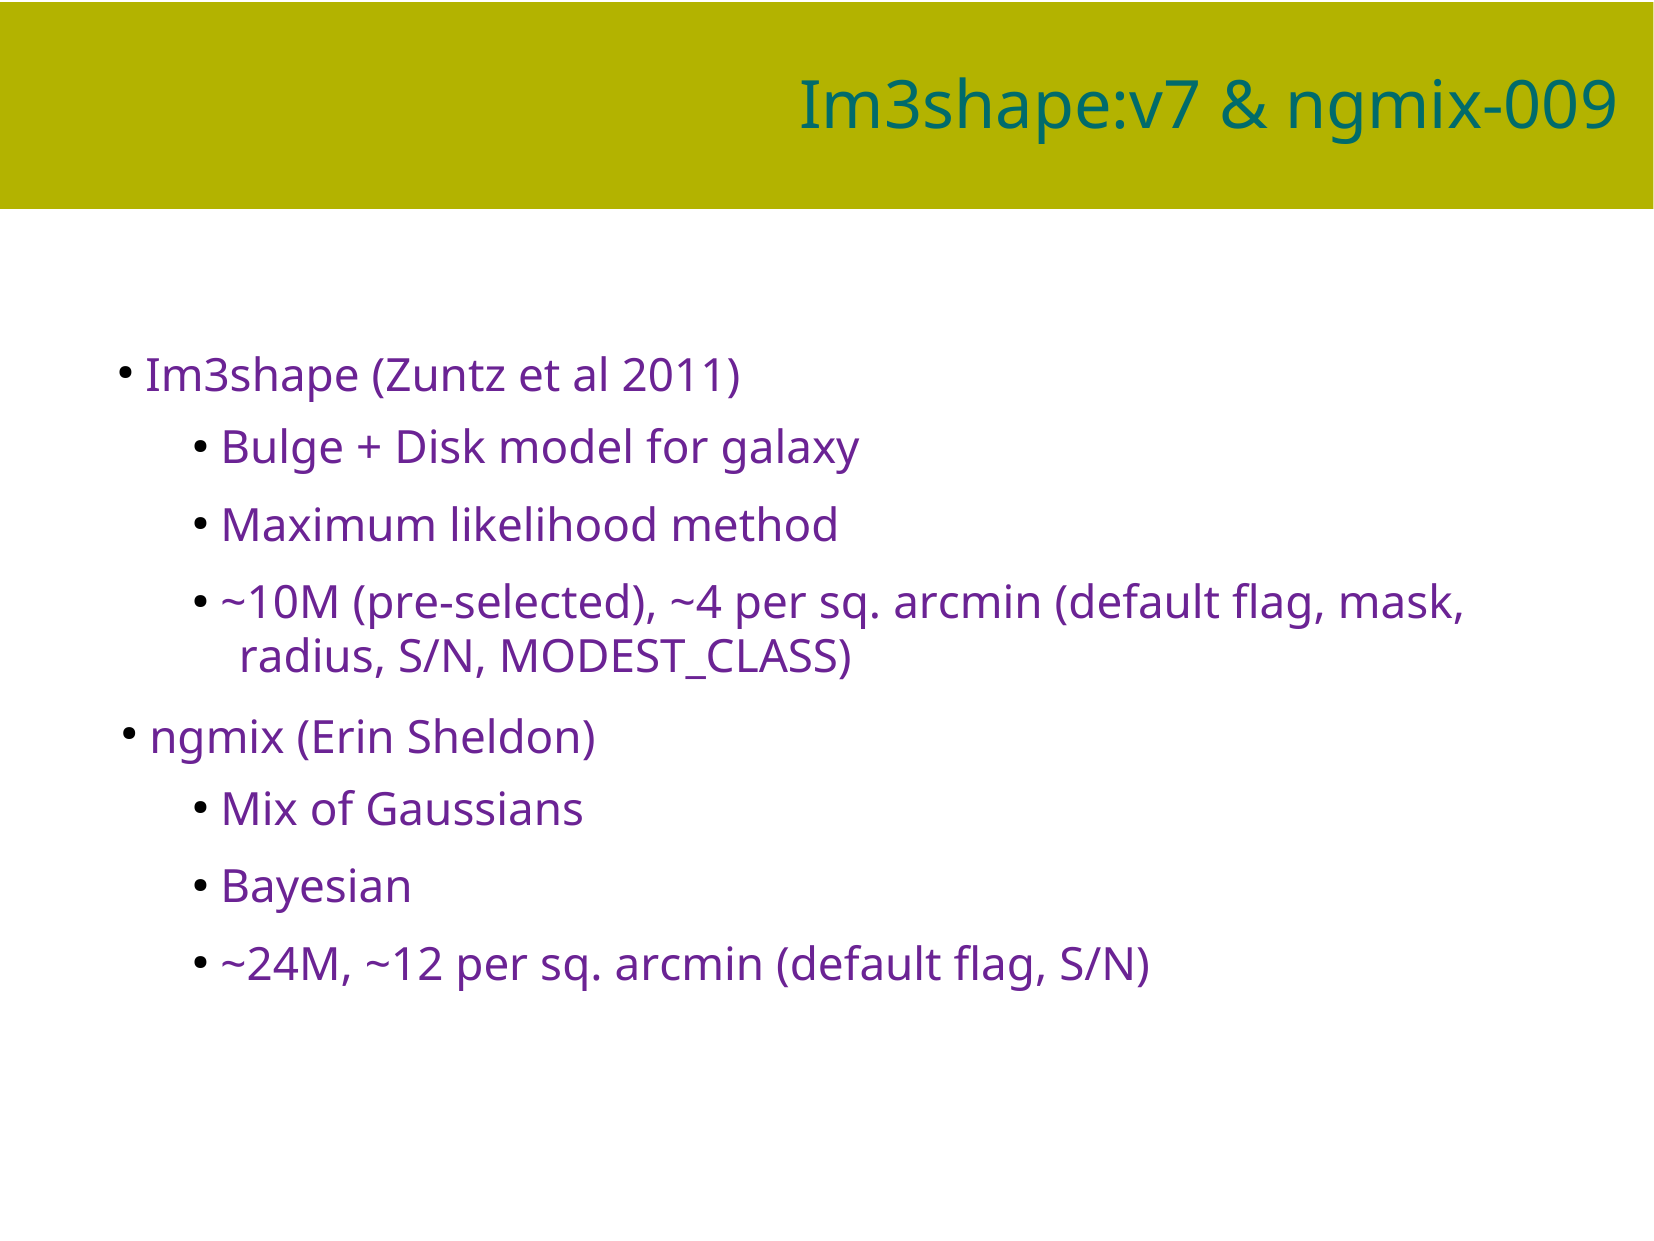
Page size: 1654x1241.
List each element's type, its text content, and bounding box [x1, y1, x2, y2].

title Im3shape:v7 & ngmix-009 [0, 2, 1654, 209]
list Im3shape (Zuntz et al 2011) Bulge + Disk model for galaxy Maximum likelihood method ~10M (pre-selected), ~4 per sq. arcmin (default flag, mask, radius, S/N, MODEST_CLASS) ngmix (Erin Sheldon) Mix of Gaussians Bayesian ~24M, ~12 per sq. arcmin (default flag, S/N) [117, 345, 1606, 1126]
